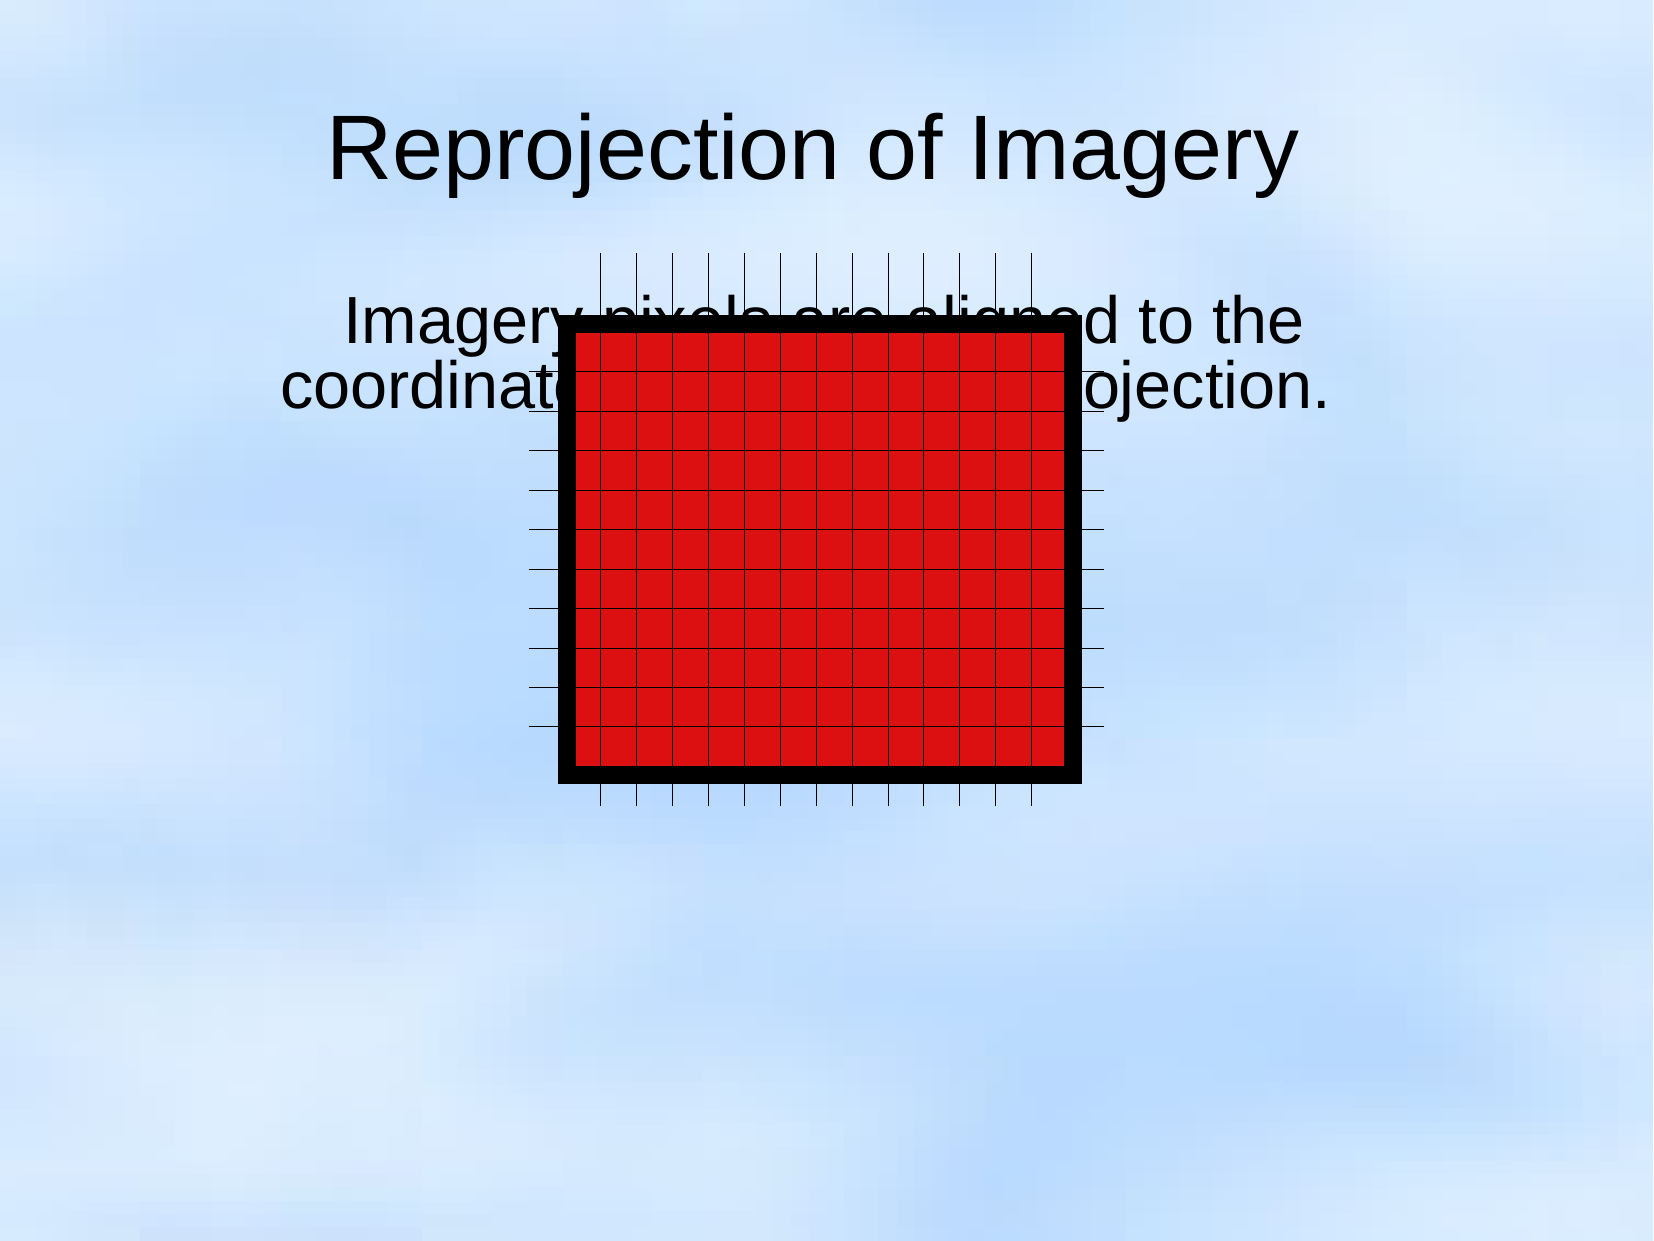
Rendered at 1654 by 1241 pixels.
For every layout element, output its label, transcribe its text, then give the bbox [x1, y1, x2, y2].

picture [0, 0, 1654, 1241]
text_box Imagery pixels are aligned to the coordinate system of the projection. [187, 225, 492, 488]
text_box Imagery pixels are aligned to the coordinate system of the projection. [1163, 225, 1462, 488]
title Reprojection of Imagery [82, 56, 1570, 250]
